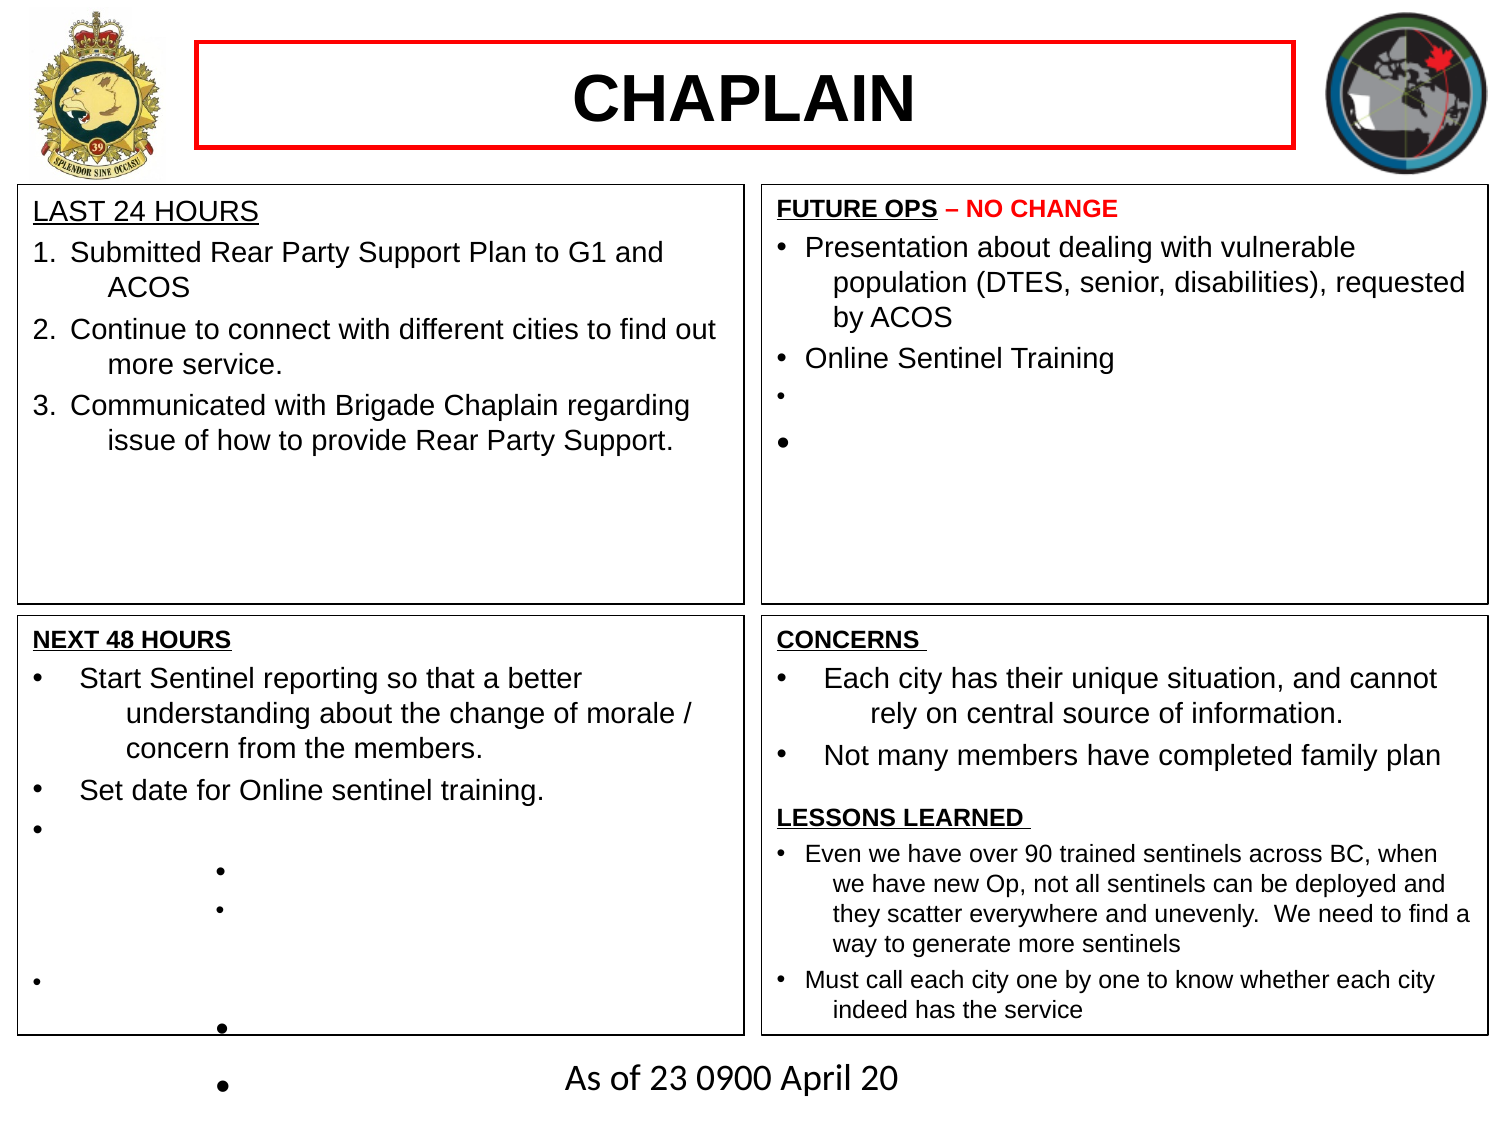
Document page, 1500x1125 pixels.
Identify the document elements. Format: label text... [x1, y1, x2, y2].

title CHAPLAIN [196, 42, 1294, 148]
list NEXT 48 HOURS Start Sentinel reporting so that a better understanding about the change of morale / concern from the members. Set date for Online sentinel training. [17, 615, 745, 1035]
list CONCERNS Each city has their unique situation, and cannot rely on central source of information. Not many members have completed family plan LESSONS LEARNED Even we have over 90 trained sentinels across BC, when we have new Op, not all sentinels can be deployed and they scatter everywhere and unevenly. We need to find a way to generate more sentinels Must call each city one by one to know whether each city indeed has the service [761, 615, 1489, 1035]
list LAST 24 HOURS Submitted Rear Party Support Plan to G1 and ACOS Continue to connect with different cities to find out more service. Communicated with Brigade Chaplain regarding issue of how to provide Rear Party Support. [17, 184, 745, 604]
text_box As of 23 0900 April 20 [549, 1045, 1088, 1107]
list FUTURE OPS – NO CHANGE Presentation about dealing with vulnerable population (DTES, senior, disabilities), requested by ACOS Online Sentinel Training [761, 184, 1489, 604]
